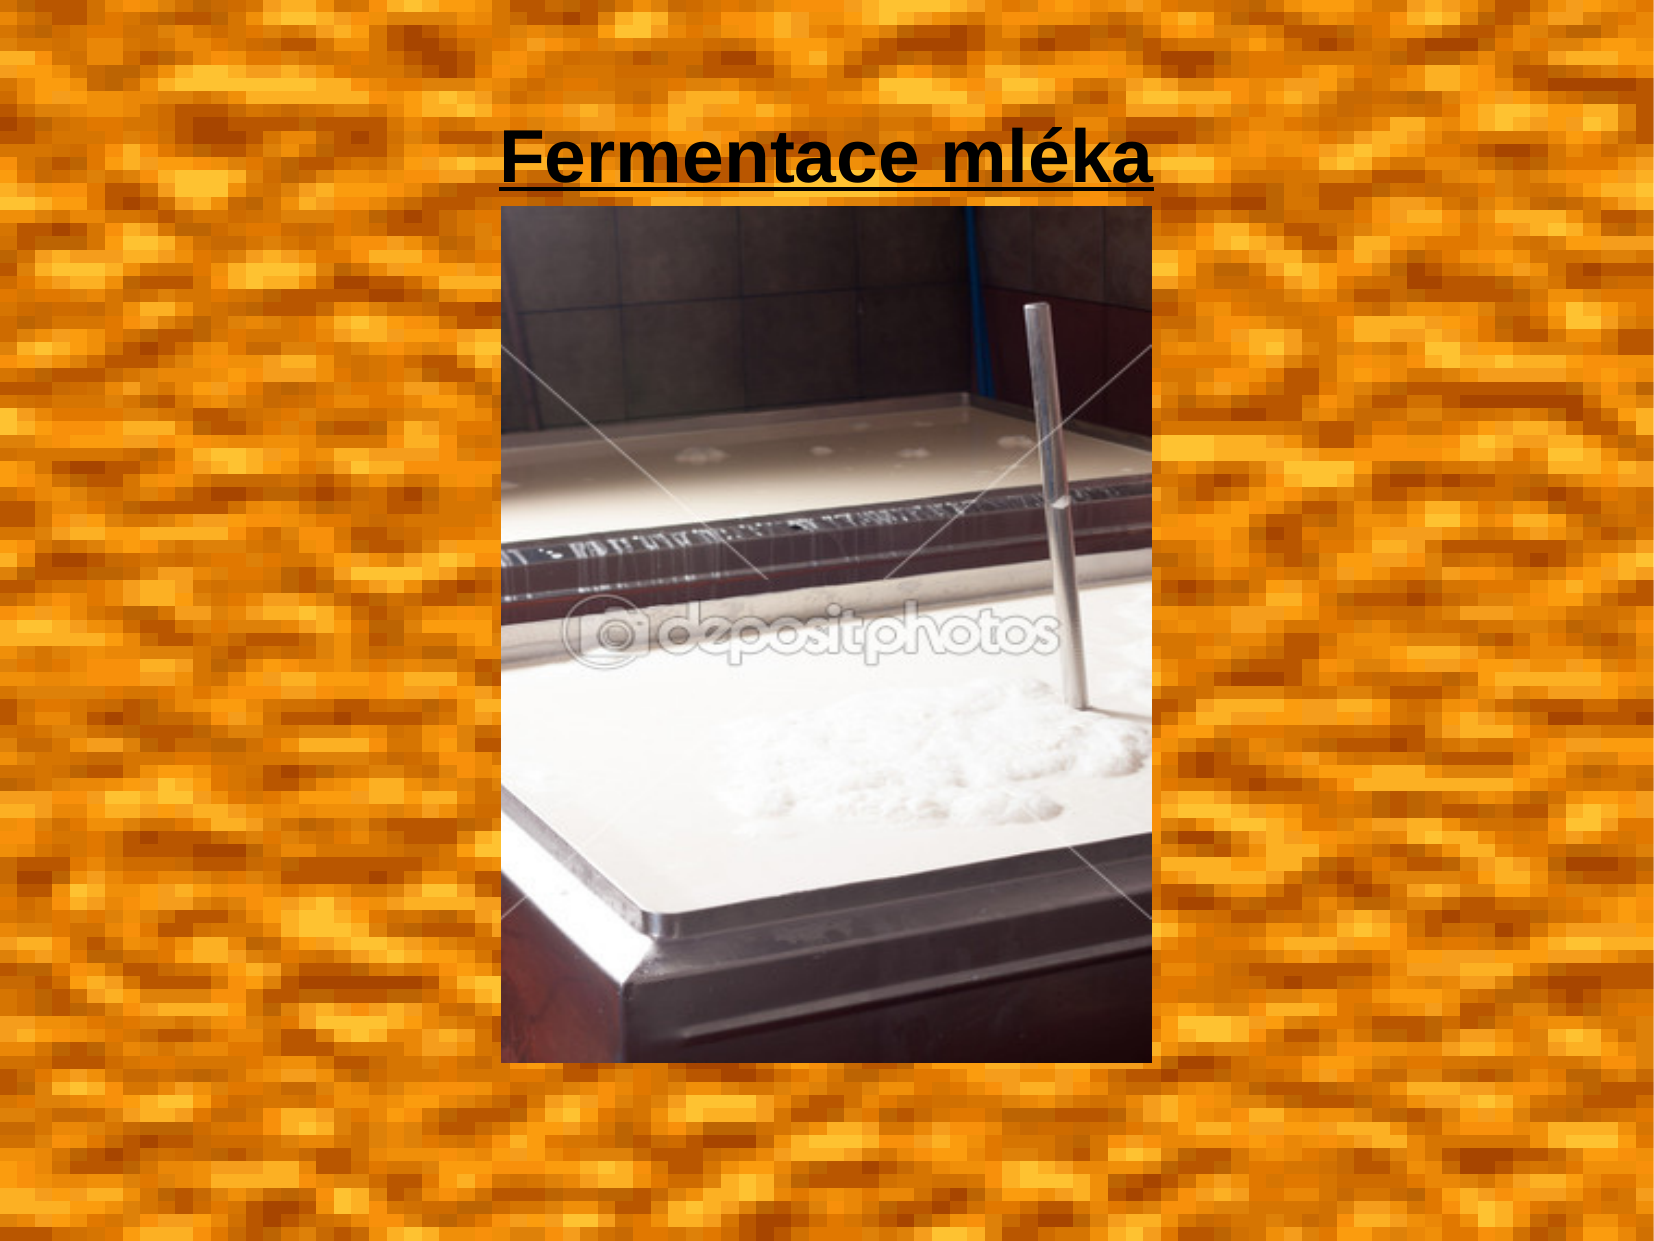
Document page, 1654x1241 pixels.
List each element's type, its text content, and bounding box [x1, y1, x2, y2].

title Fermentace mléka [82, 49, 1571, 257]
picture [501, 206, 1152, 1063]
